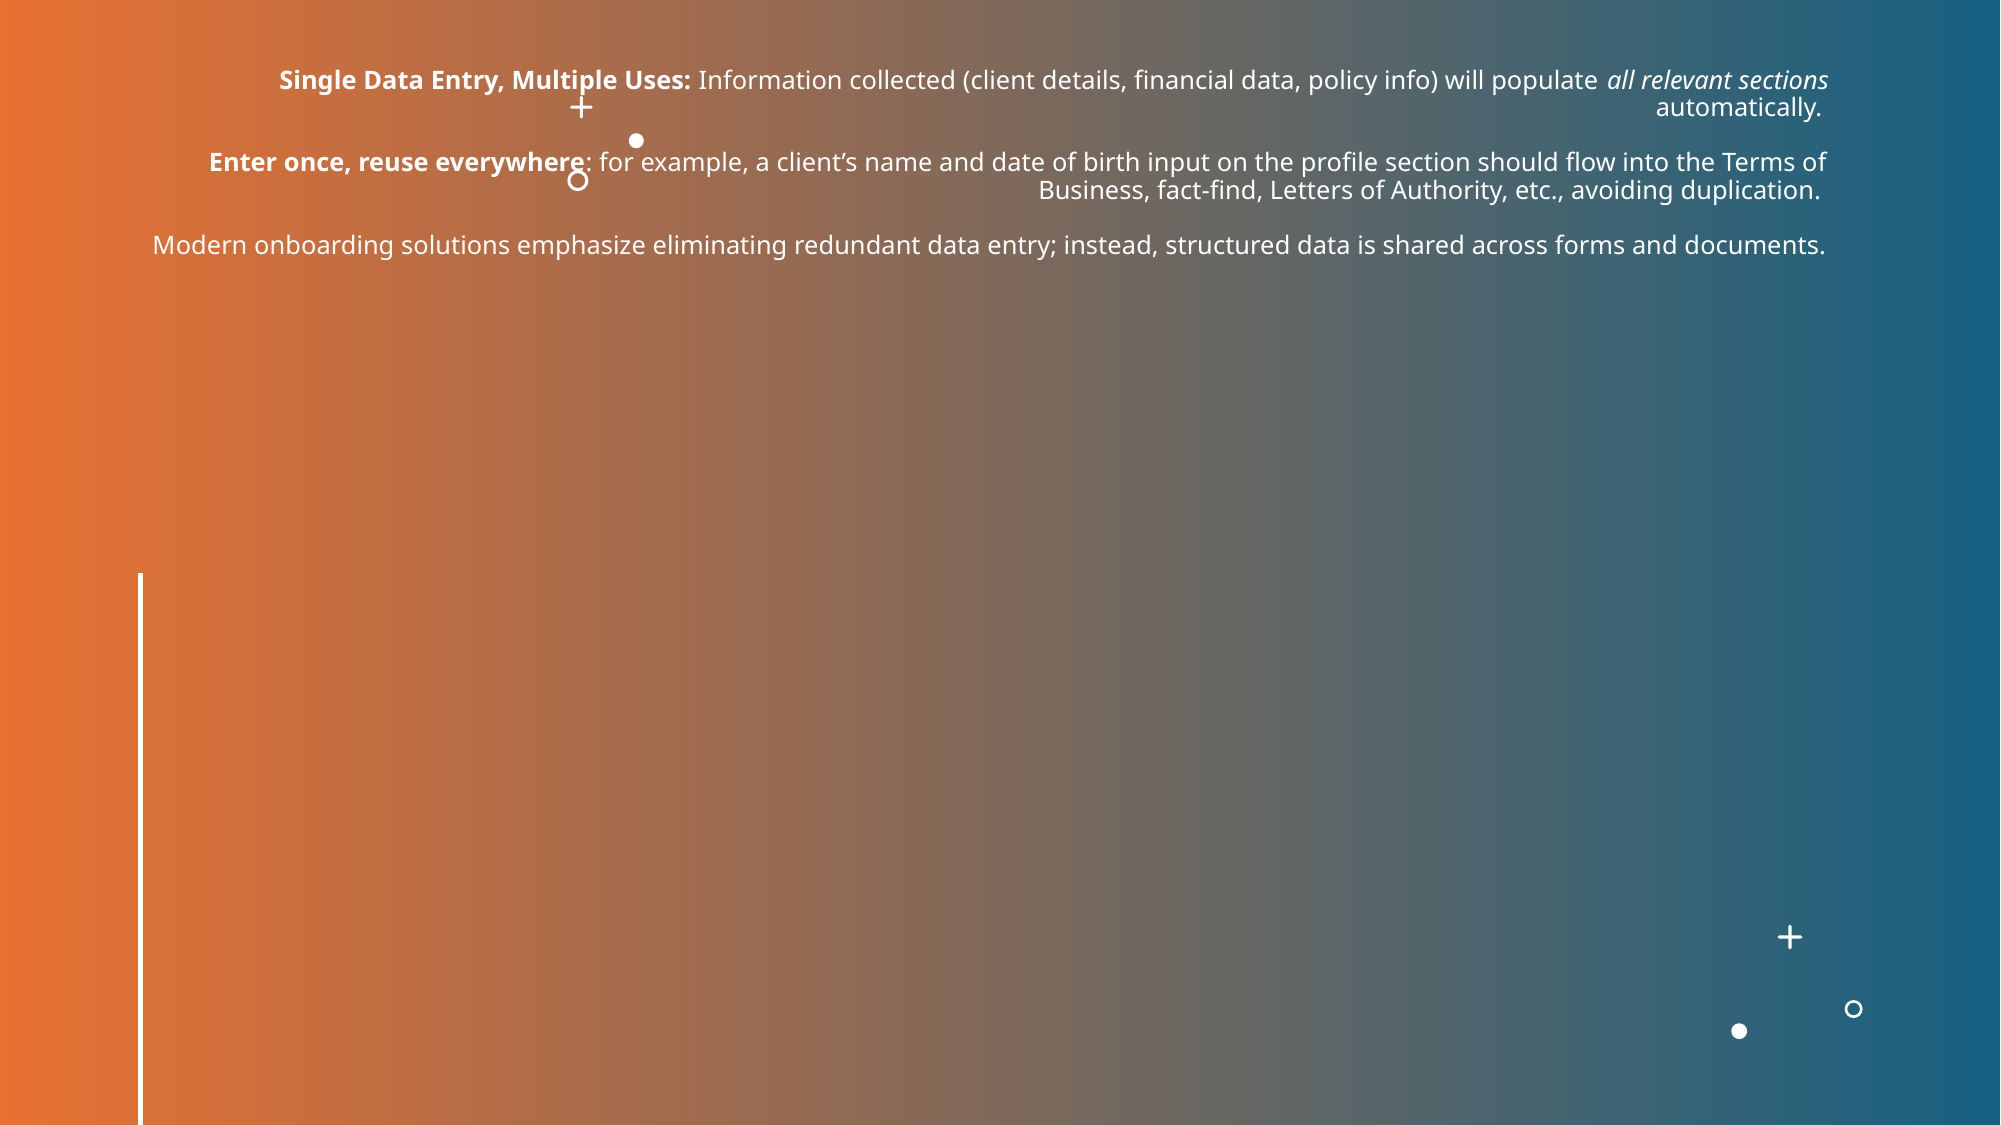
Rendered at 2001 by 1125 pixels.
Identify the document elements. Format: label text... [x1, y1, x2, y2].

text_box [0, 0, 2000, 1125]
title Single Data Entry, Multiple Uses: Information collected (client details, financial data, policy info) will populate all relevant sections automatically. Enter once, reuse everywhere: for example, a client’s name and date of birth input on the profile section should flow into the Terms of Business, fact-find, Letters of Authority, etc., avoiding duplication. Modern onboarding solutions emphasize eliminating redundant data entry; instead, structured data is shared across forms and documents. [636, 95, 1812, 925]
